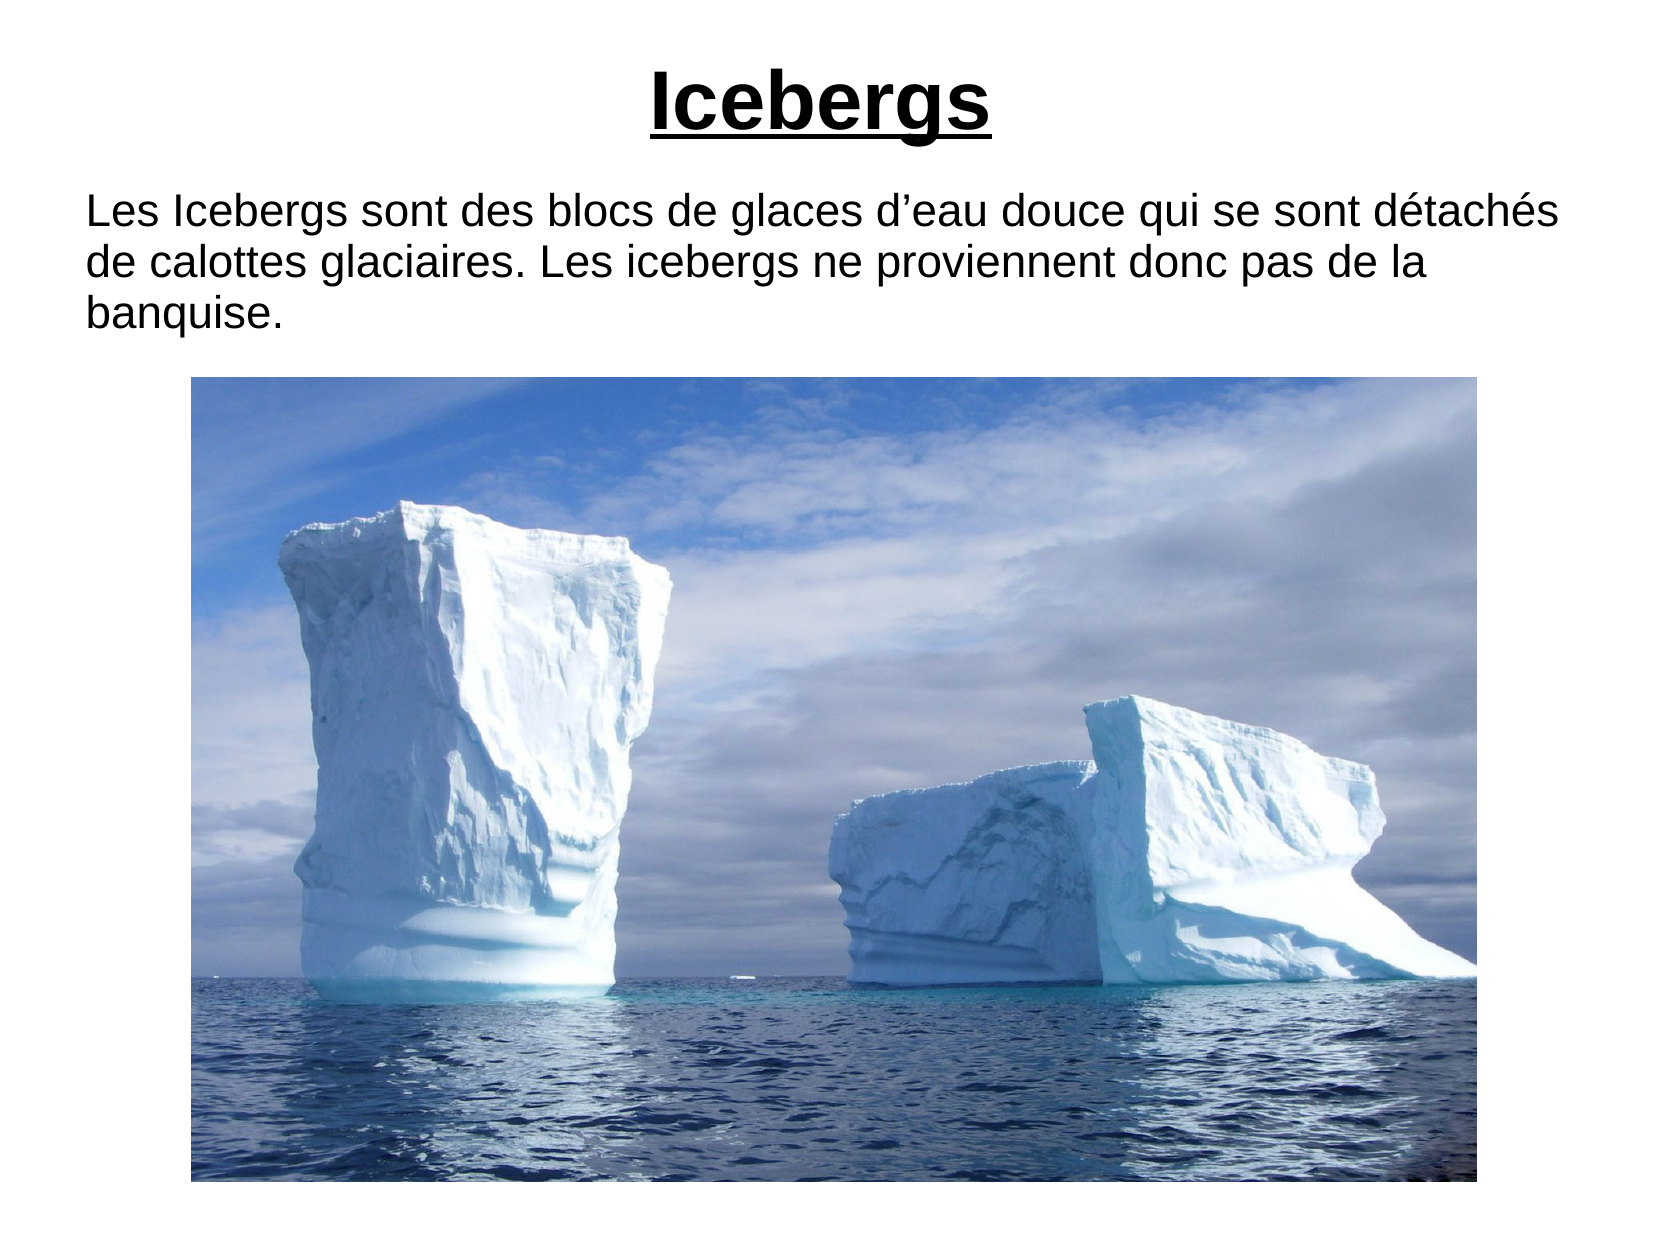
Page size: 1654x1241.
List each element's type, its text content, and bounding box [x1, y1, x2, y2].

text_box Icebergs [248, 47, 1394, 156]
picture [191, 377, 1477, 1182]
text_box Les Icebergs sont des blocs de glaces d’eau douce qui se sont détachés de calottes glaciaires. Les icebergs ne proviennent donc pas de la banquise. [70, 177, 1626, 367]
